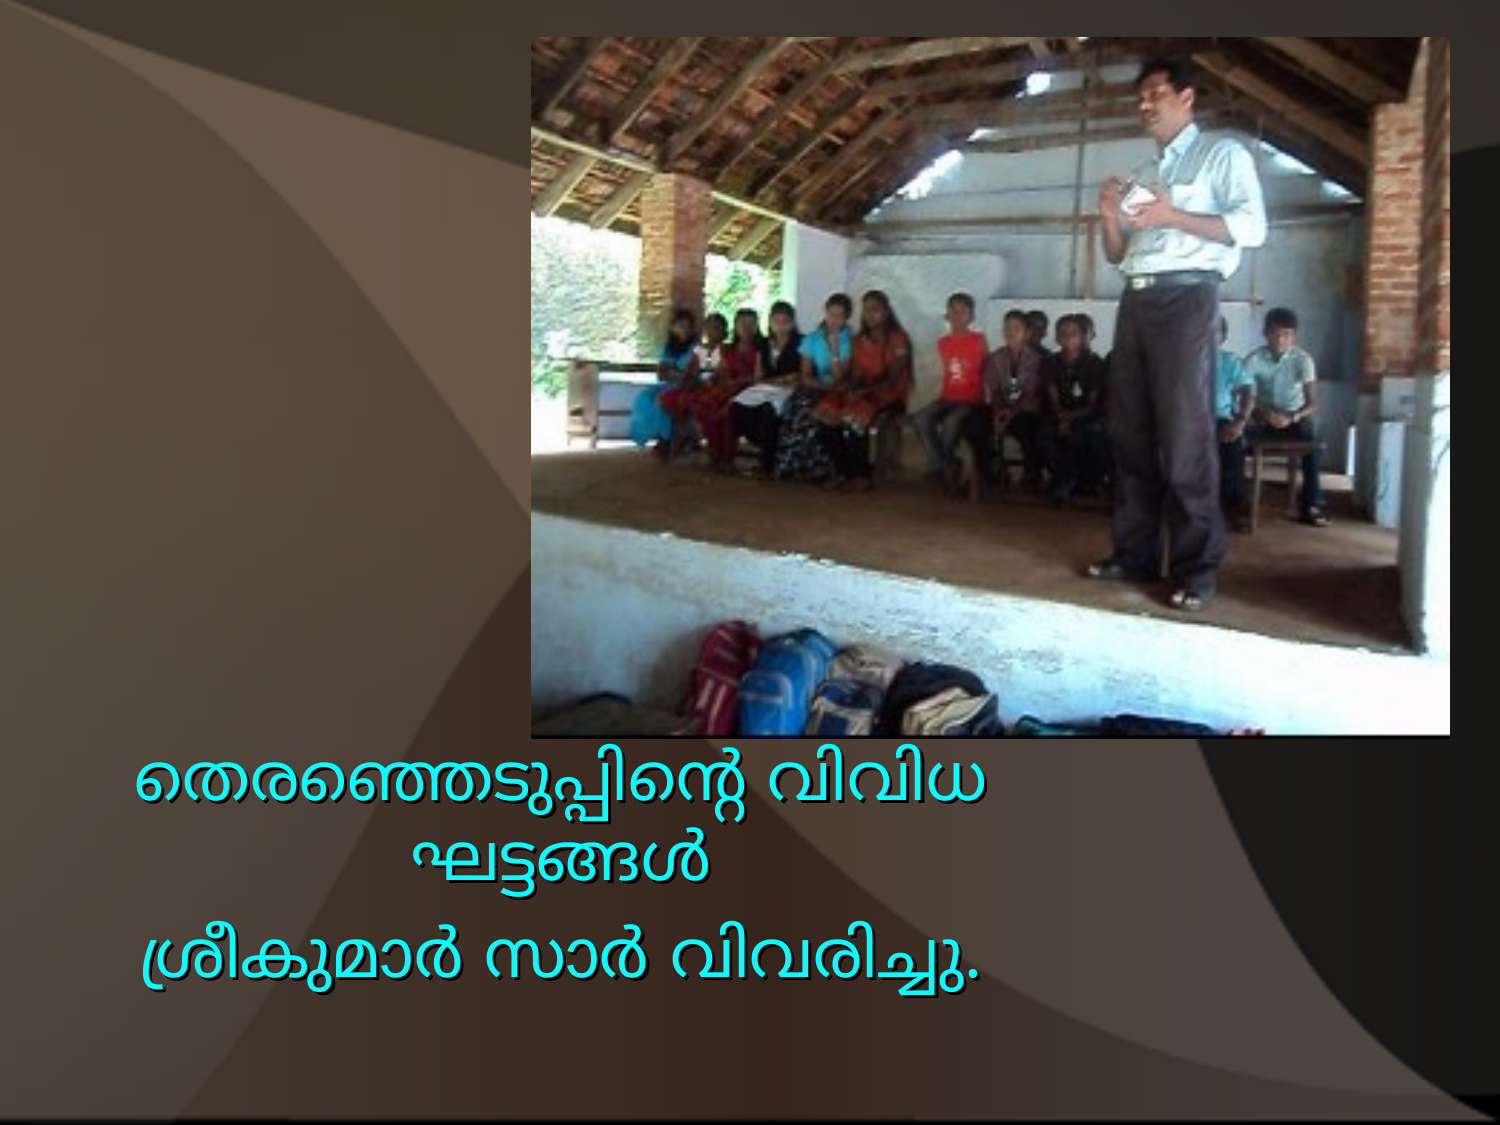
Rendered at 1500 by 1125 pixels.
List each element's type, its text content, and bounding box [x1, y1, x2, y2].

text_box തെര‍ഞ്ഞെടുപ്പിന്റെ വിവിധ ഘട്ടങ്ങള്‍ ശ്രീകുമാര്‍ സാര്‍ വിവരിച്ചു. [29, 773, 1093, 951]
picture [0, 0, 1500, 1125]
